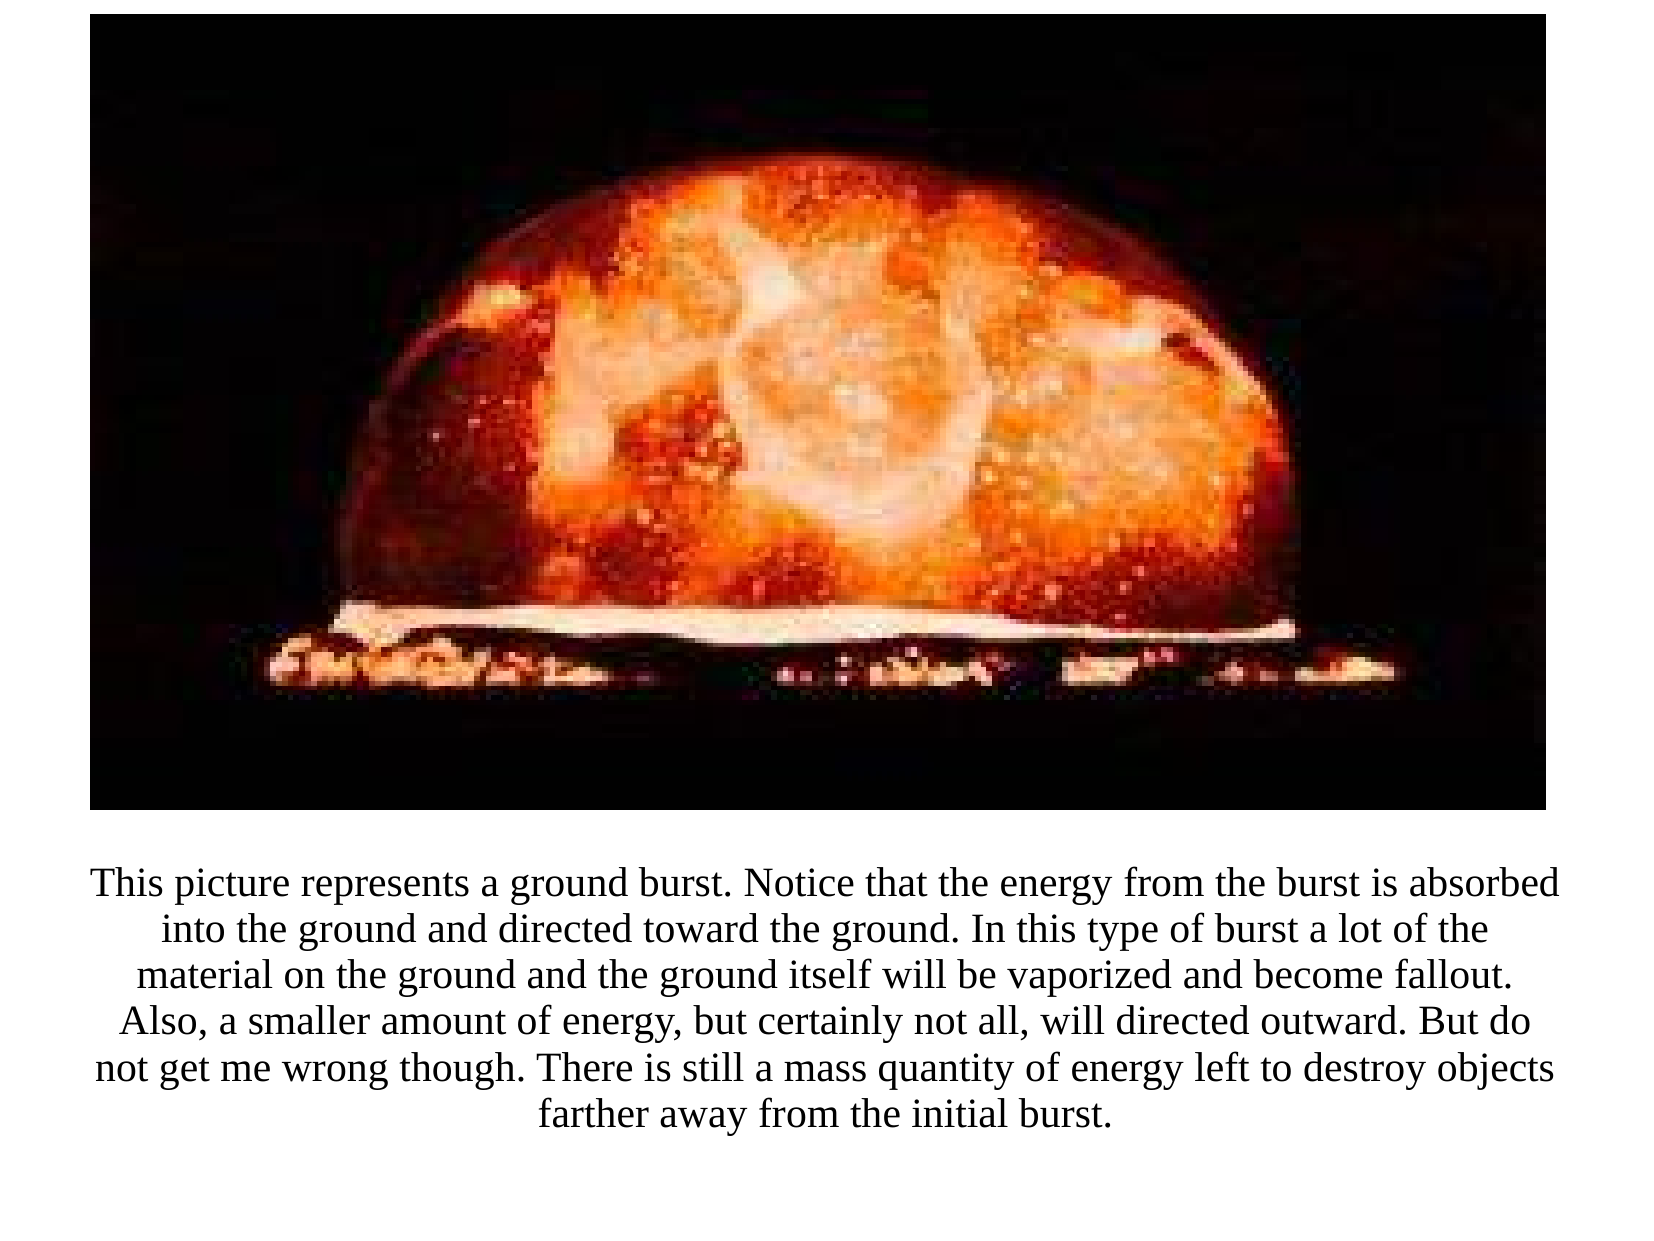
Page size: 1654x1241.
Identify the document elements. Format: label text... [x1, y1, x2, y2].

picture [90, 14, 1546, 811]
text_box This picture represents a ground burst. Notice that the energy from the burst is absorbed into the ground and directed toward the ground. In this type of burst a lot of the material on the ground and the ground itself will be vaporized and become fallout. Also, a smaller amount of energy, but certainly not all, will directed outward. But do not get me wrong though. There is still a mass quantity of energy left to destroy objects farther away from the initial burst. [75, 851, 1577, 1201]
